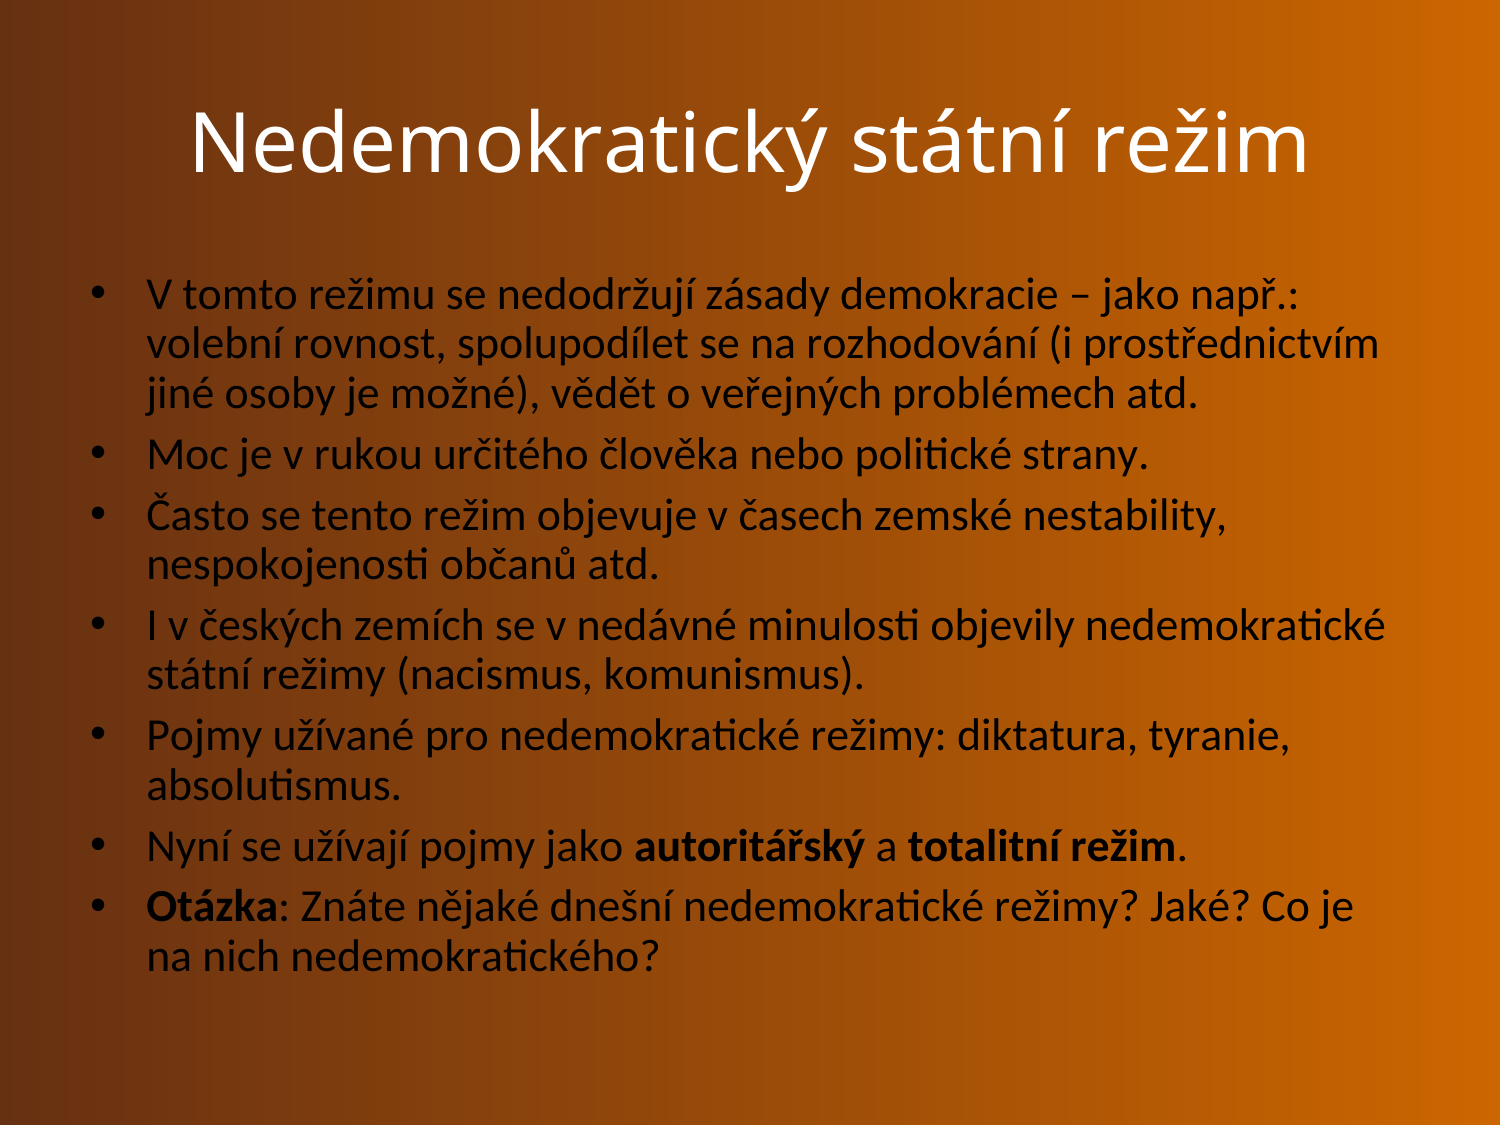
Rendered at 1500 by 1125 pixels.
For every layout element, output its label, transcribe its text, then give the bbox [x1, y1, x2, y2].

list V tomto režimu se nedodržují zásady demokracie – jako např.: volební rovnost, spolupodílet se na rozhodování (i prostřednictvím jiné osoby je možné), vědět o veřejných problémech atd. Moc je v rukou určitého člověka nebo politické strany. Často se tento režim objevuje v časech zemské nestability, nespokojenosti občanů atd. I v českých zemích se v nedávné minulosti objevily nedemokratické státní režimy (nacismus, komunismus). Pojmy užívané pro nedemokratické režimy: diktatura, tyranie, absolutismus. Nyní se užívají pojmy jako autoritářský a totalitní režim. Otázka: Znáte nějaké dnešní nedemokratické režimy? Jaké? Co je na nich nedemokratického? [75, 262, 1426, 1125]
title Nedemokratický státní režim [75, 45, 1426, 233]
